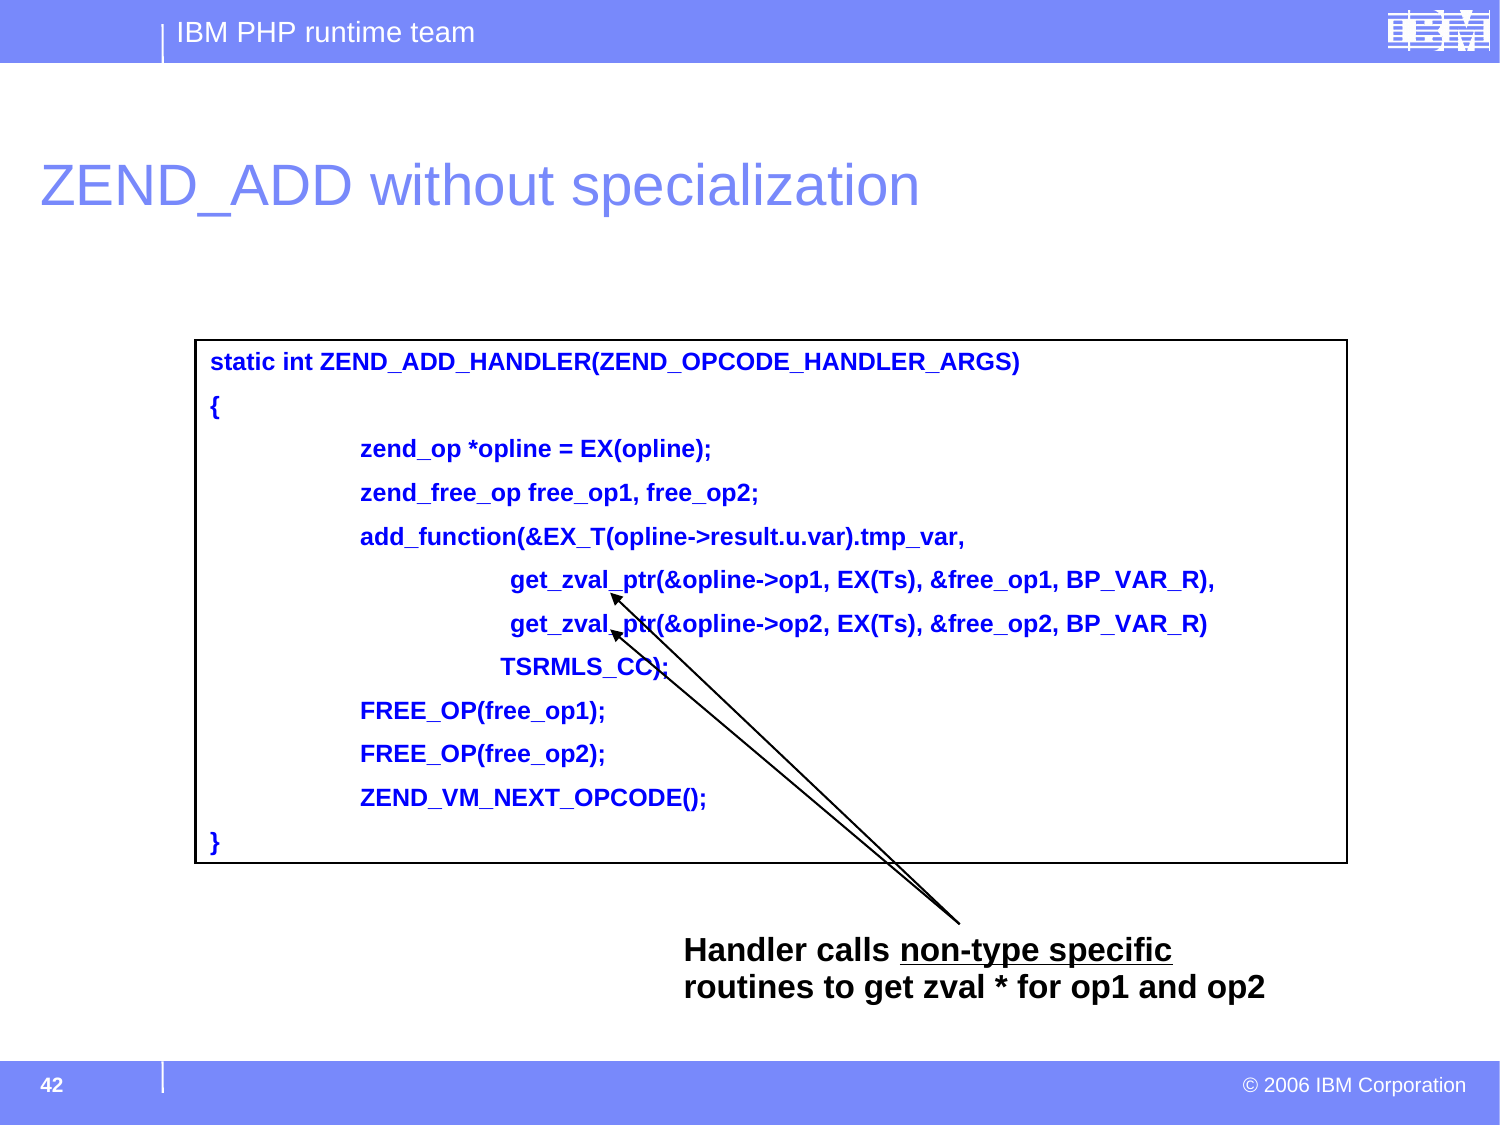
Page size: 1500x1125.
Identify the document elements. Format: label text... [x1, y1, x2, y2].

text_box static int ZEND_ADD_HANDLER(ZEND_OPCODE_HANDLER_ARGS)‏ { zend_op *opline = EX(opline); zend_free_op free_op1, free_op2; add_function(&EX_T(opline->result.u.var).tmp_var, get_zval_ptr(&opline->op1, EX(Ts), &free_op1, BP_VAR_R), get_zval_ptr(&opline->op2, EX(Ts), &free_op2, BP_VAR_R)‏ TSRMLS_CC); FREE_OP(free_op1); FREE_OP(free_op2); ZEND_VM_NEXT_OPCODE(); } [195, 340, 1347, 864]
text_box Handler calls non-type specific routines to get zval * for op1 and op2 [668, 923, 1301, 1014]
title ZEND_ADD without specialization [25, 123, 1378, 225]
